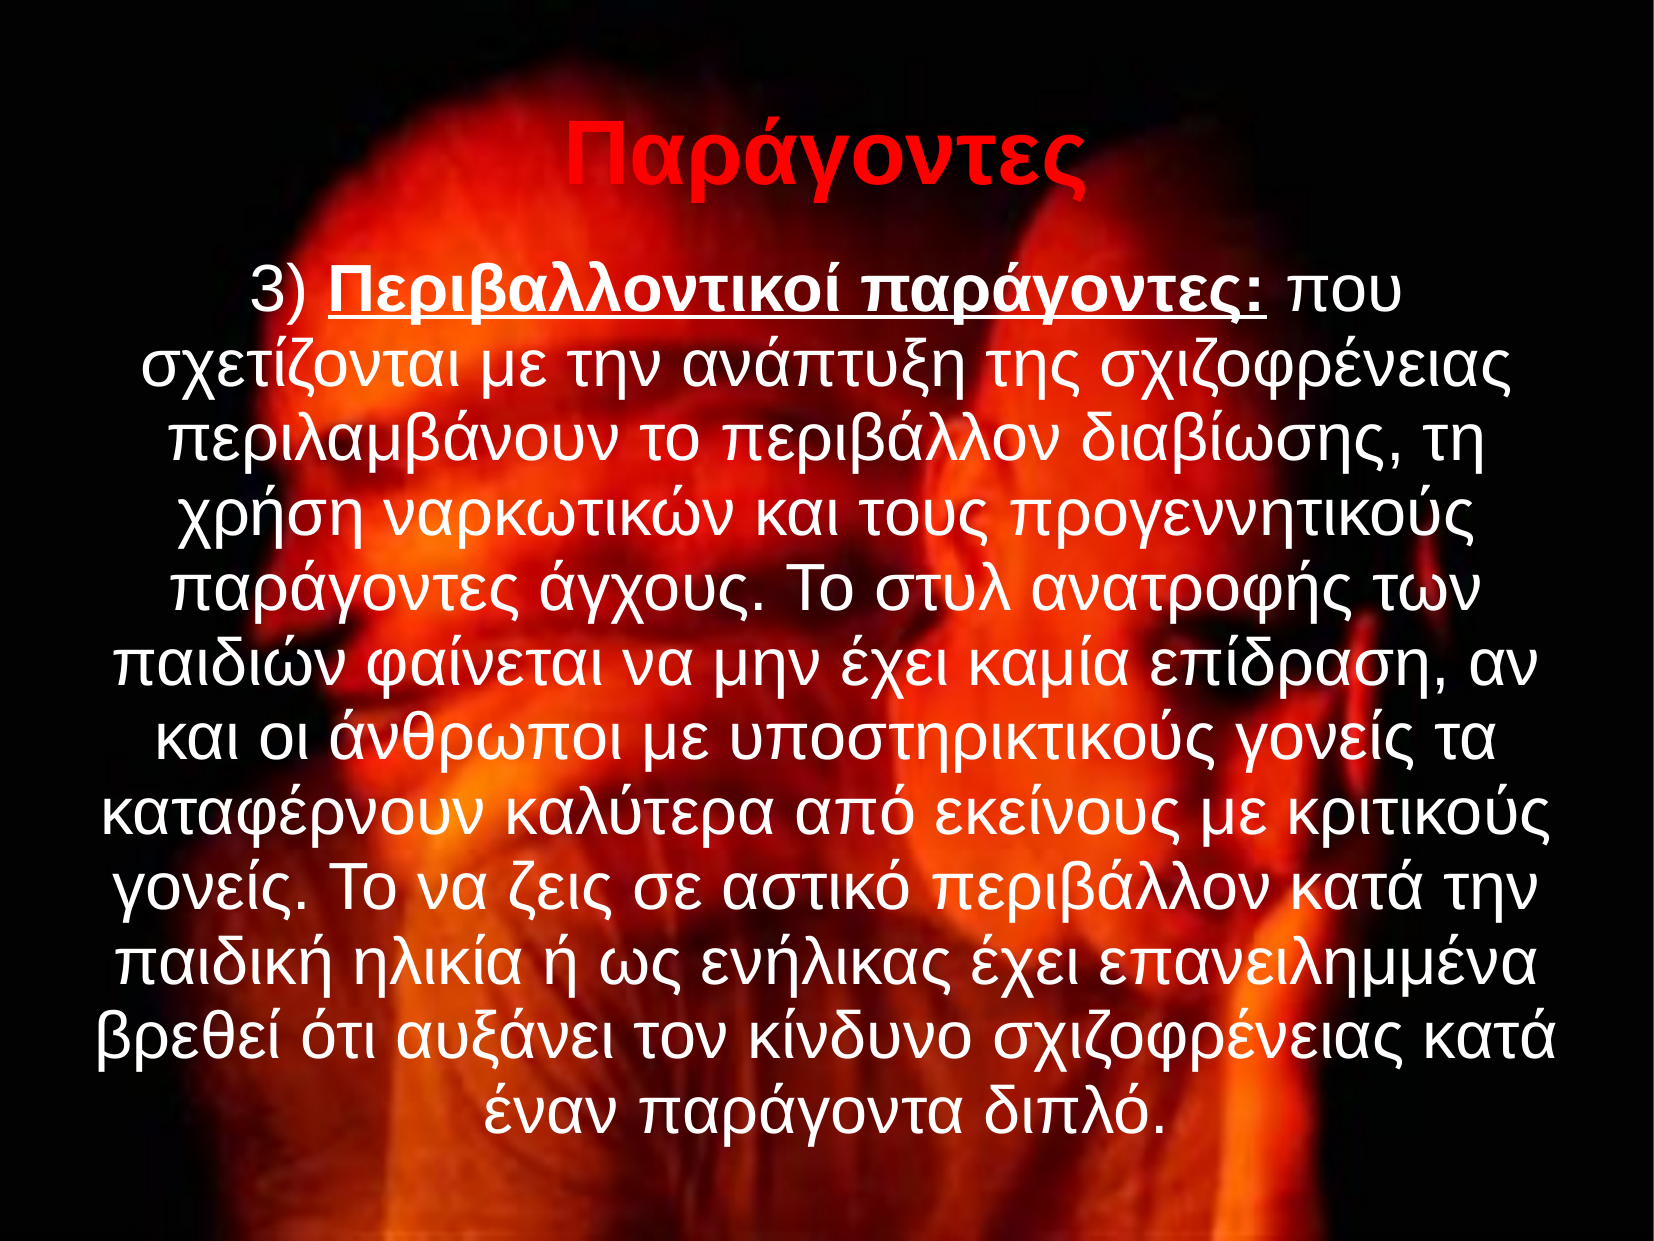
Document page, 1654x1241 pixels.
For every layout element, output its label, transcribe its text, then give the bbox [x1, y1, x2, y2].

picture [0, 0, 1654, 1241]
title Παράγοντες [82, 56, 1571, 250]
subtitle 3) Περιβαλλοντικοί παράγοντες: που σχετίζονται με την ανάπτυξη της σχιζοφρένειας περιλαμβάνουν το περιβάλλον διαβίωσης, τη χρήση ναρκωτικών και τους προγεννητικούς παράγοντες άγχους. Το στυλ ανατροφής των παιδιών φαίνεται να μην έχει καμία επίδραση, αν και οι άνθρωποι με υποστηρικτικούς γονείς τα καταφέρνουν καλύτερα από εκείνους με κριτικούς γονείς. Το να ζεις σε αστικό περιβάλλον κατά την παιδική ηλικία ή ως ενήλικας έχει επανειλημμένα βρεθεί ότι αυξάνει τον κίνδυνο σχιζοφρένειας κατά έναν παράγοντα διπλό. [82, 250, 1571, 1149]
